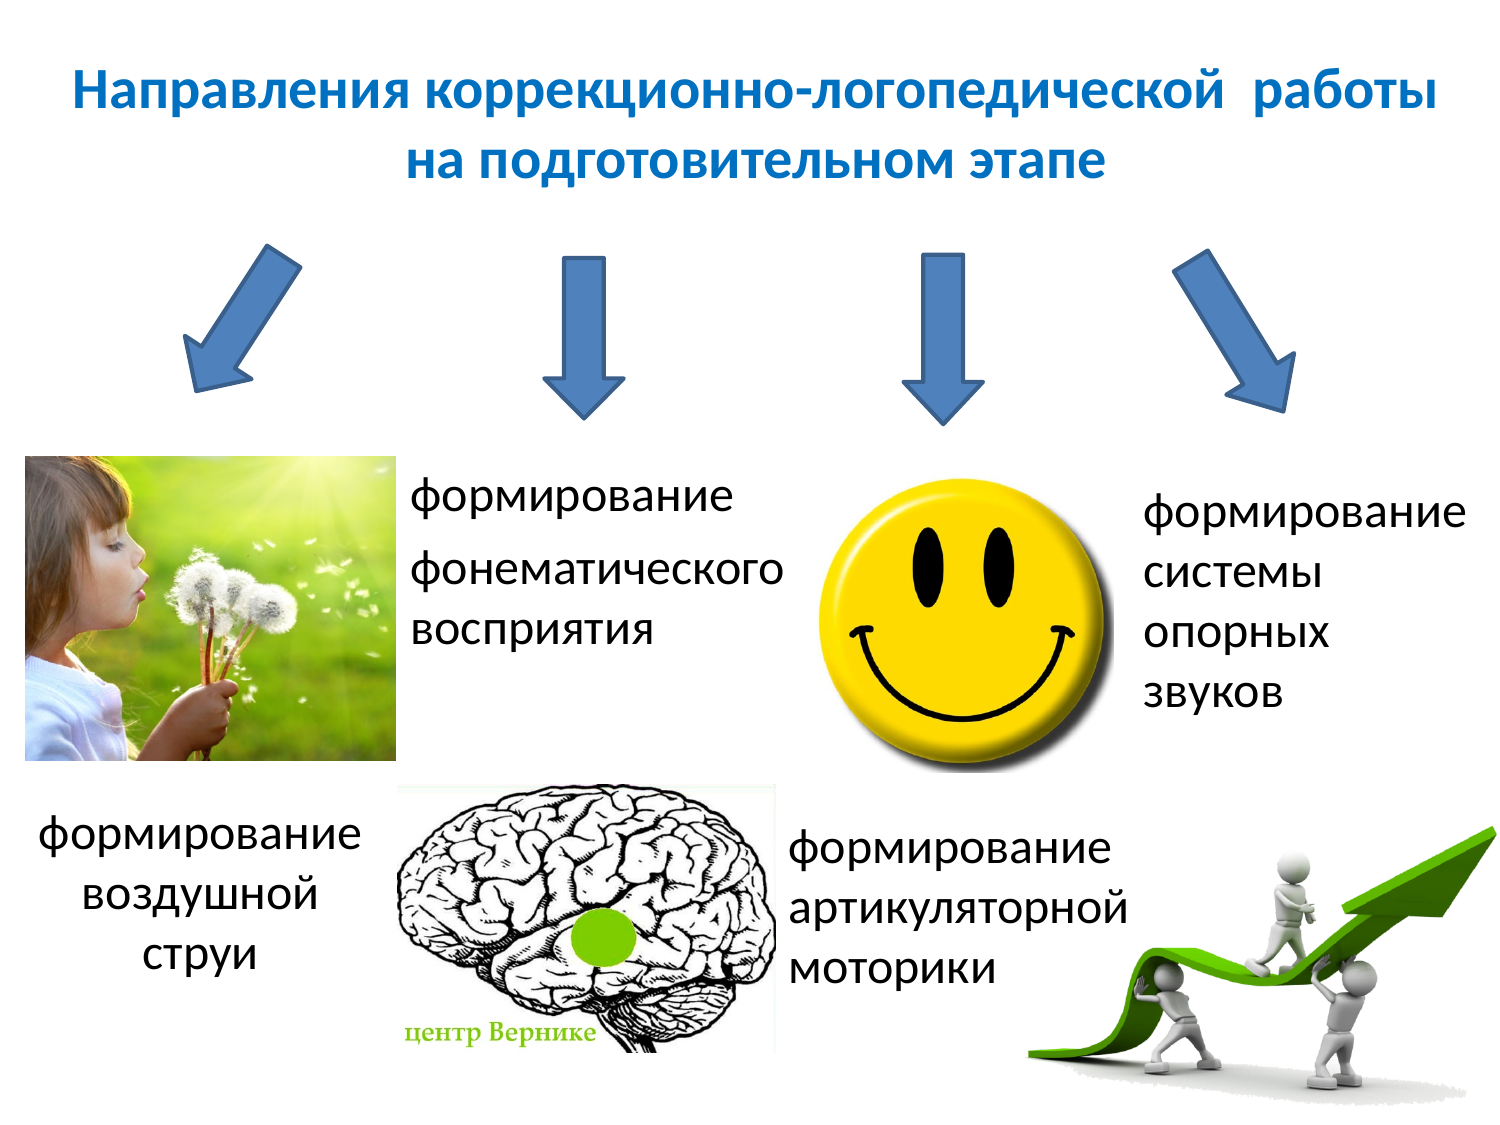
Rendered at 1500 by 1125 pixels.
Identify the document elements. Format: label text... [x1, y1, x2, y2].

text_box [1173, 250, 1295, 412]
picture [1021, 824, 1499, 1123]
picture [811, 470, 1114, 773]
text_box [184, 245, 301, 392]
text_box формирование фонематического восприятия [395, 453, 809, 773]
text_box [544, 258, 624, 419]
text_box [903, 254, 983, 425]
subtitle формирование воздушной струи [17, 792, 384, 1112]
title Направления коррекционно-логопедической работы на подготовительном этапе [41, 42, 1471, 232]
picture [397, 784, 776, 1054]
text_box формирование системы опорных звуков [1128, 470, 1495, 790]
text_box формирование артикуляторной моторики [773, 806, 1152, 1123]
picture [25, 456, 396, 761]
